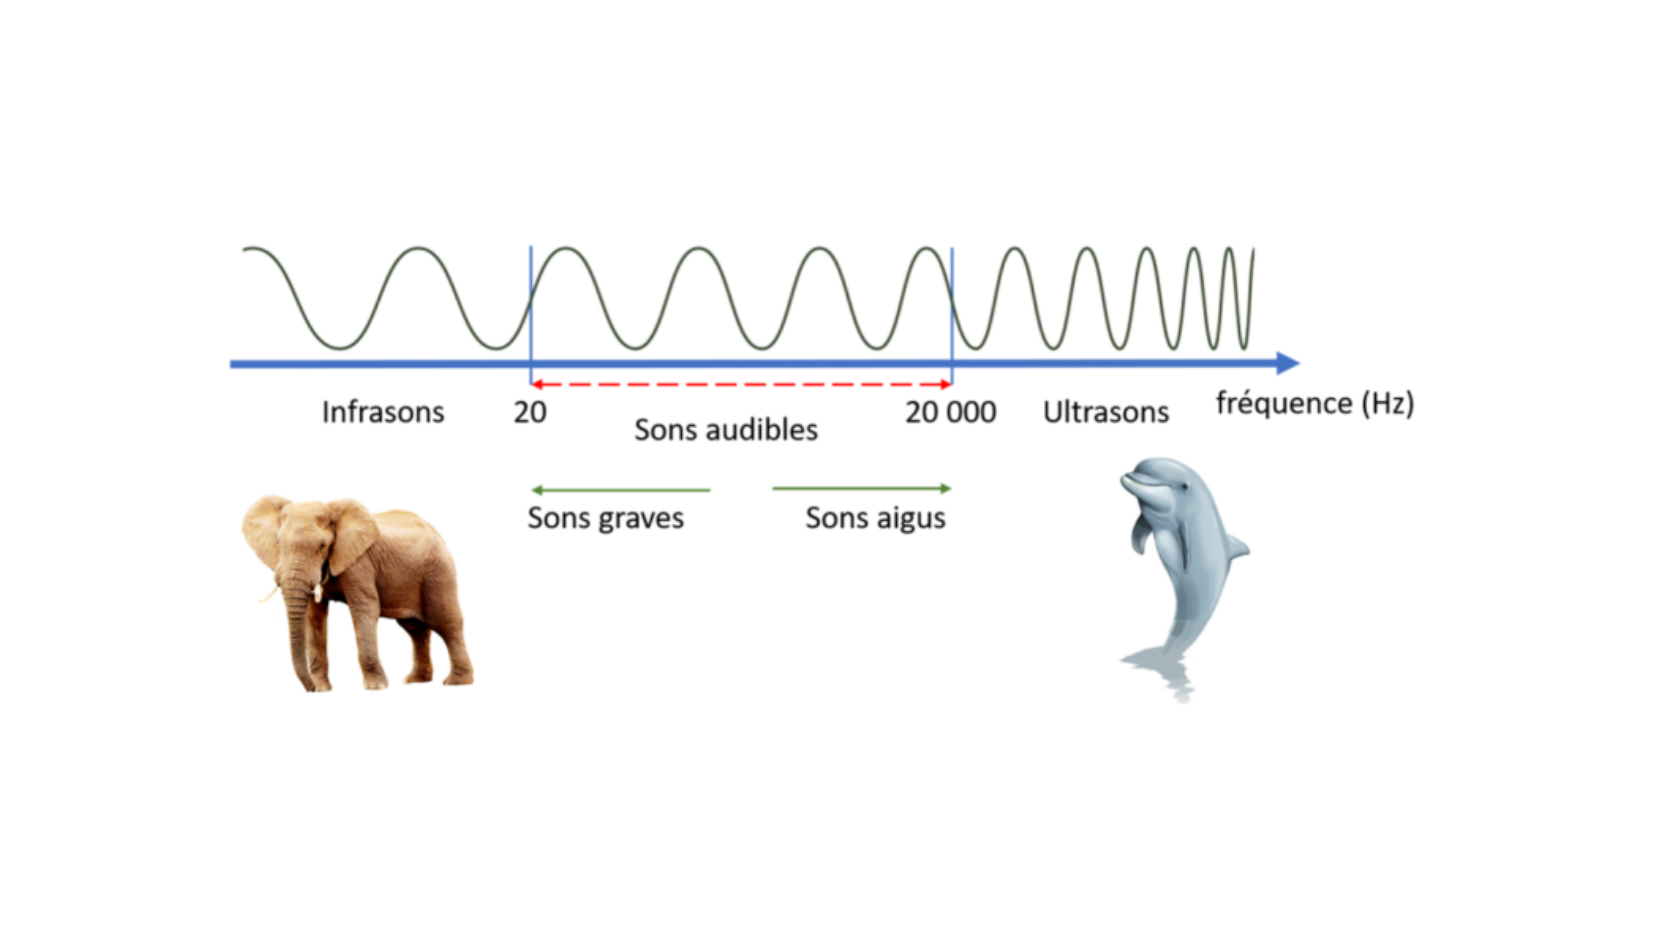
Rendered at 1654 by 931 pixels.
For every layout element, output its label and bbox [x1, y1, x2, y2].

picture [221, 216, 1435, 713]
